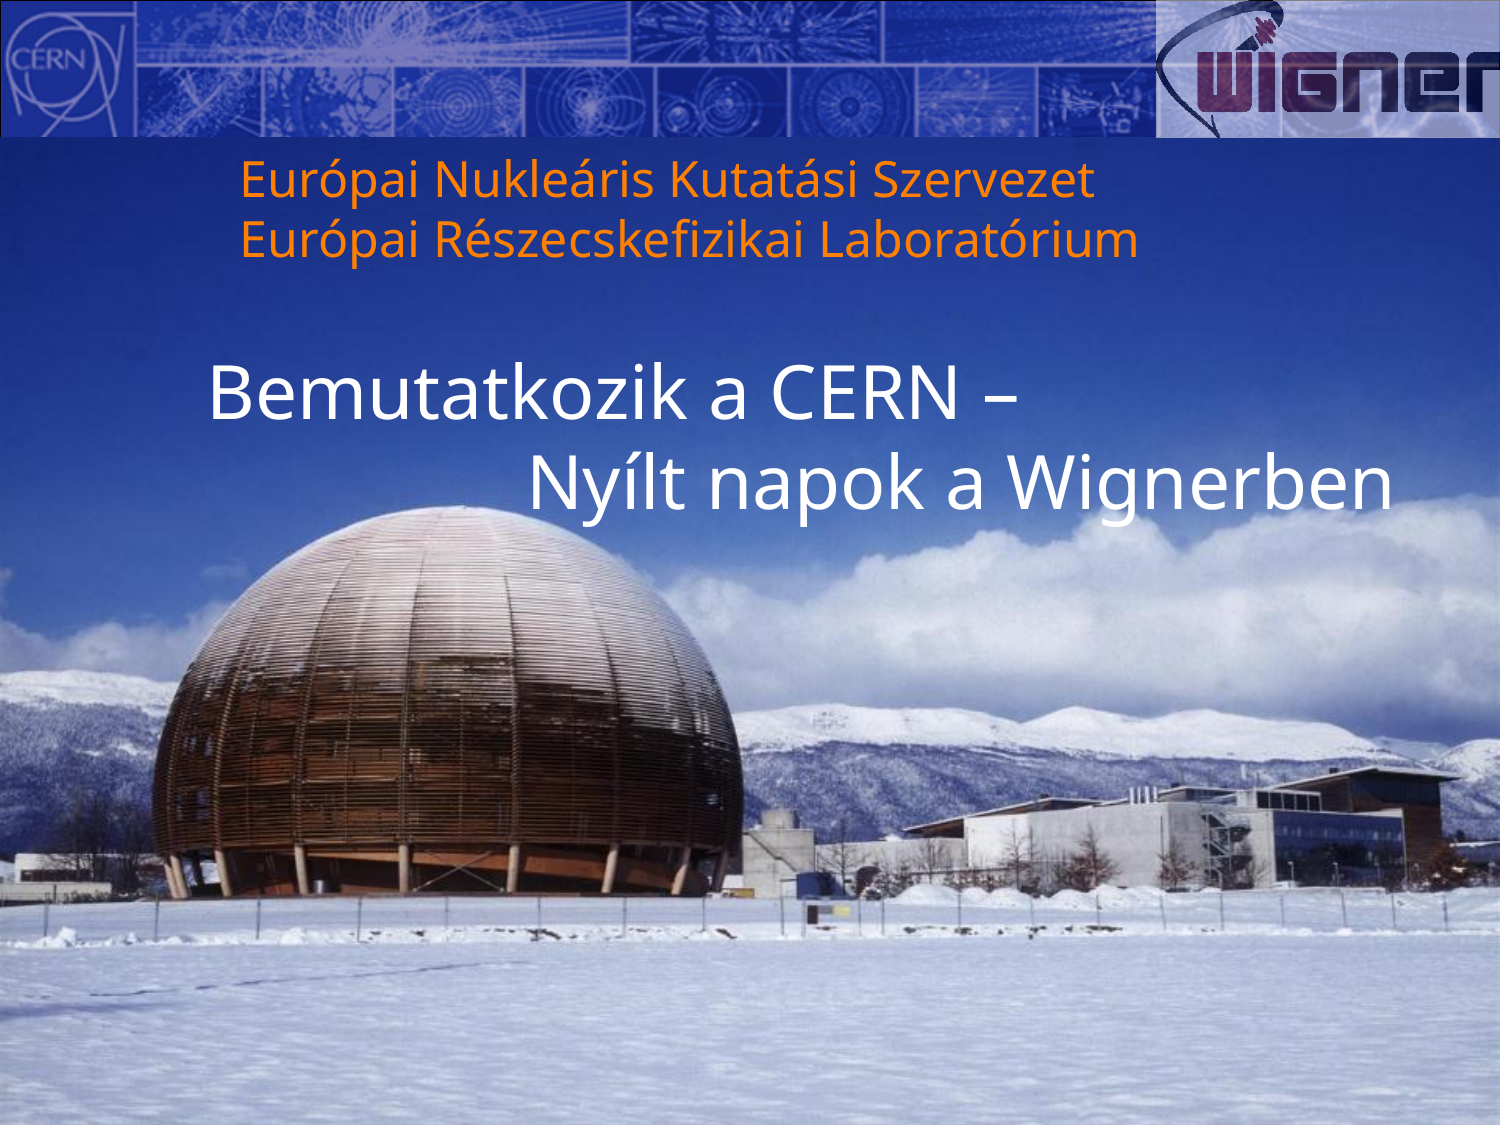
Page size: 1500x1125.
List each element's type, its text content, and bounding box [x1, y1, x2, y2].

picture [0, 137, 1500, 1125]
text_box Európai Nukleáris Kutatási Szervezet Európai Részecskefizikai Laboratórium [225, 113, 1500, 301]
text_box Bemutatkozik a CERN – Nyílt napok a Wignerben [206, 314, 1482, 556]
picture [1156, 0, 1500, 138]
